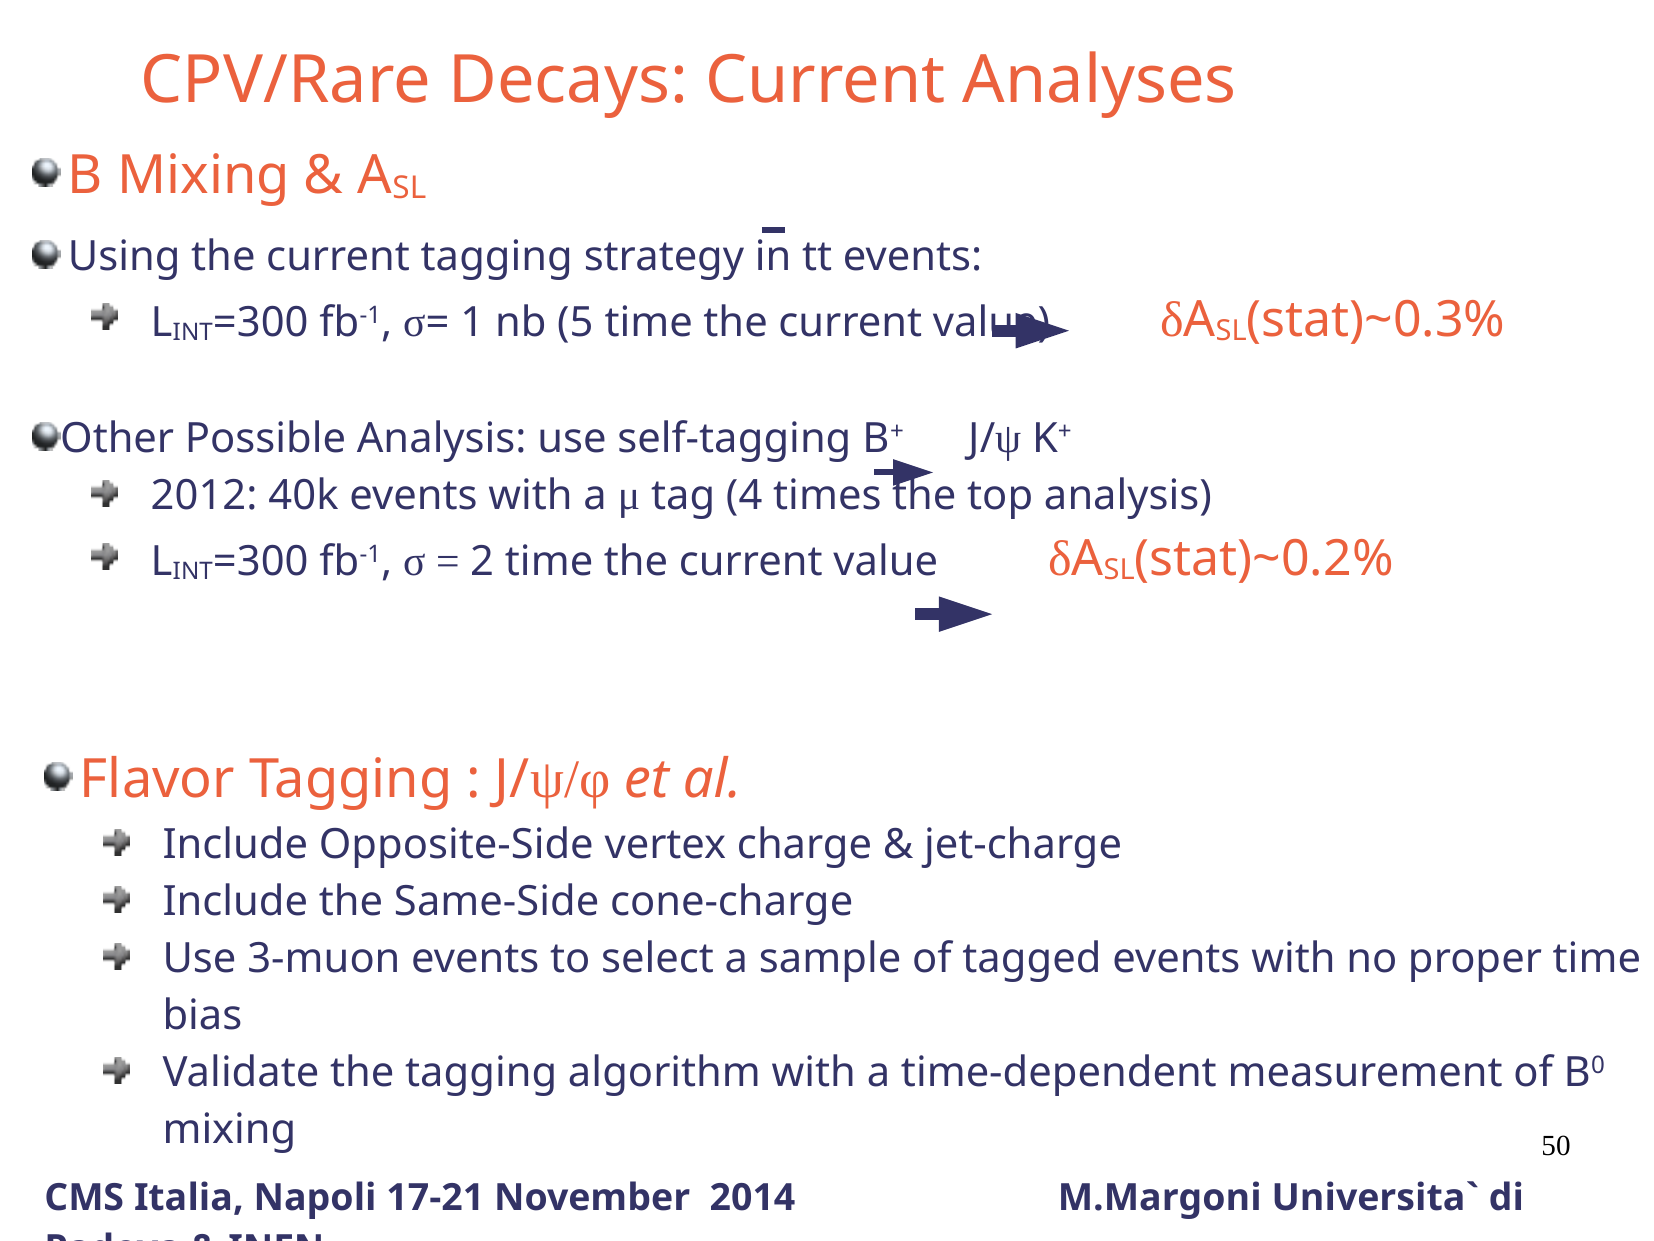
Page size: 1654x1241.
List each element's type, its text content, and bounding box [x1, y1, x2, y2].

text_box CPV/Rare Decays: Current Analyses [17, 23, 1654, 70]
text_box Using the current tagging strategy in tt events: LINT=300 fb-1, σ= 1 nb (5 time the current value) δASL(stat)~0.3% Other Possible Analysis: use self-tagging B+ J/ψ K+ 2012: 40k events with a μ tag (4 times the top analysis) LINT=300 fb-1, σ = 2 time the current value δASL(stat)~0.2% [17, 218, 1630, 664]
text_box CMS Italia, Napoli 17-21 November 2014 M.Margoni Universita` di Padova & INFN [29, 1163, 1625, 1237]
text_box Flavor Tagging : J/ψ/φ et al. Include Opposite-Side vertex charge & jet-charge Include the Same-Side cone-charge Use 3-muon events to select a sample of tagged events with no proper time bias Validate the tagging algorithm with a time-dependent measurement of B0 mixing [29, 732, 1654, 1091]
text_box B Mixing & ASL [17, 70, 1654, 308]
